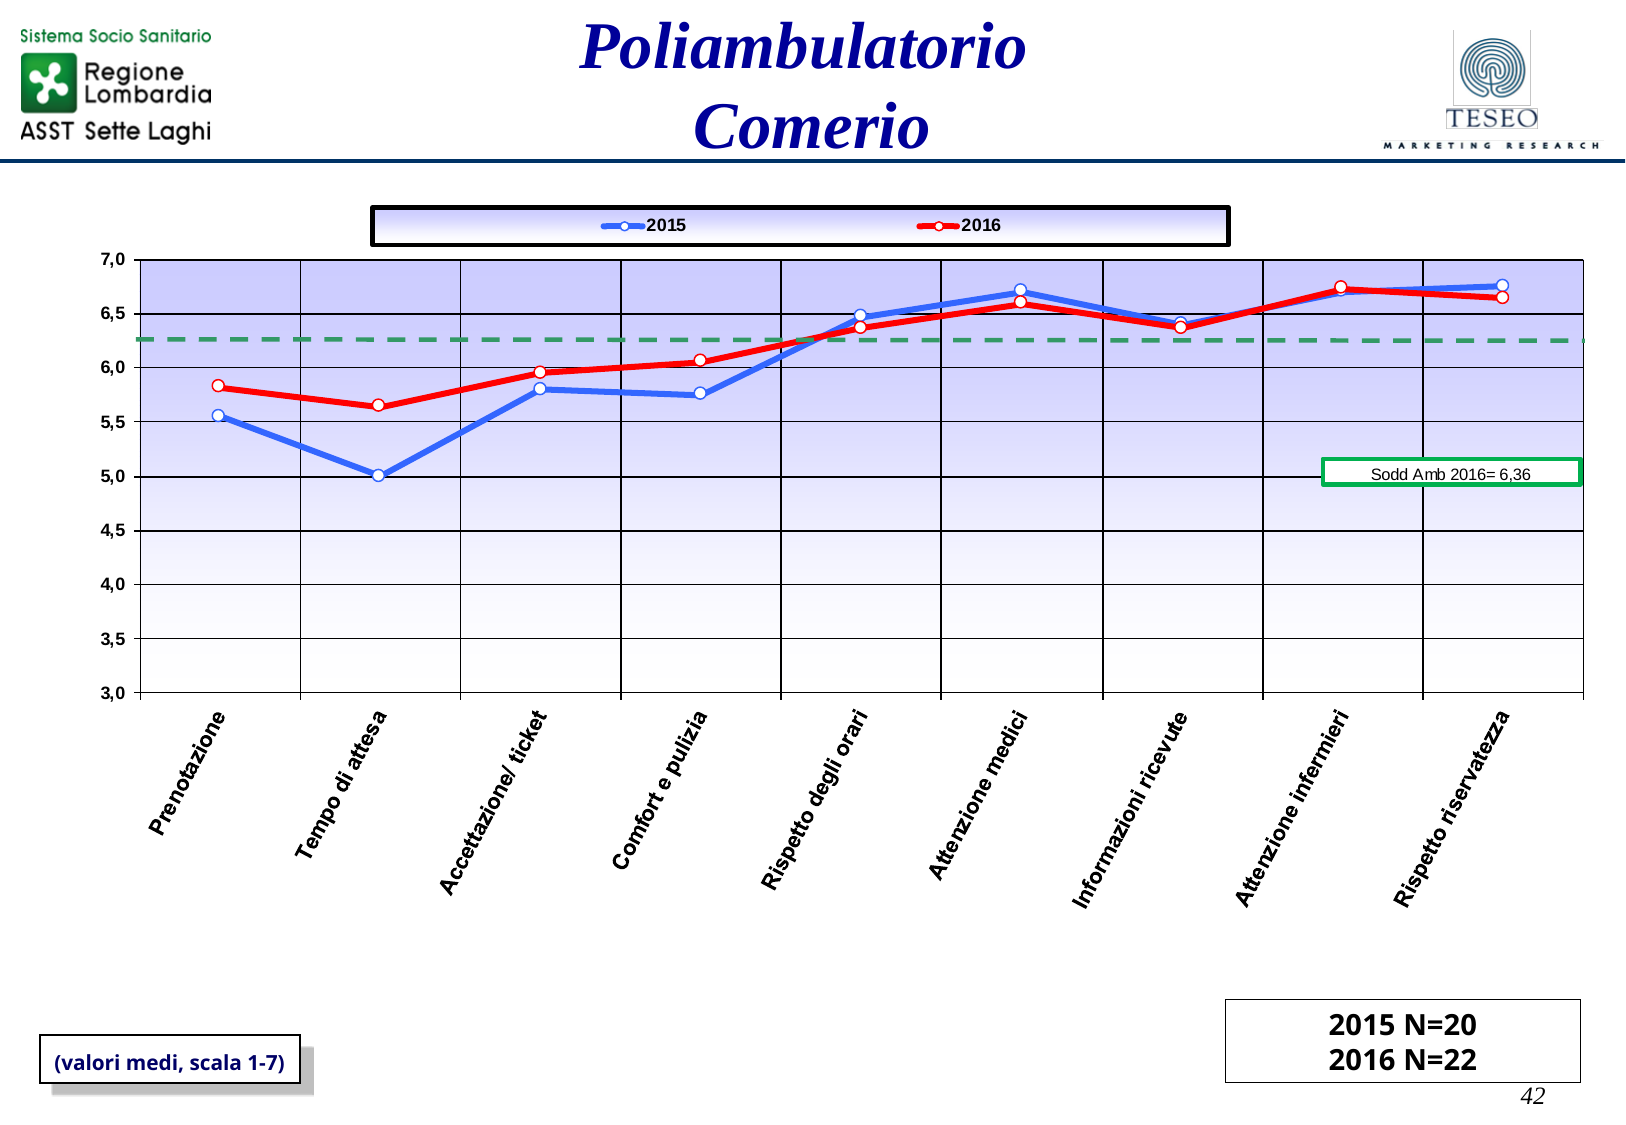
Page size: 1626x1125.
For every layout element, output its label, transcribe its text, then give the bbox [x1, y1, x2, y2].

picture [21, 26, 211, 148]
picture [28, 196, 1597, 1086]
text_box Poliambulatorio Comerio [268, 18, 1356, 144]
picture [1381, 30, 1604, 149]
